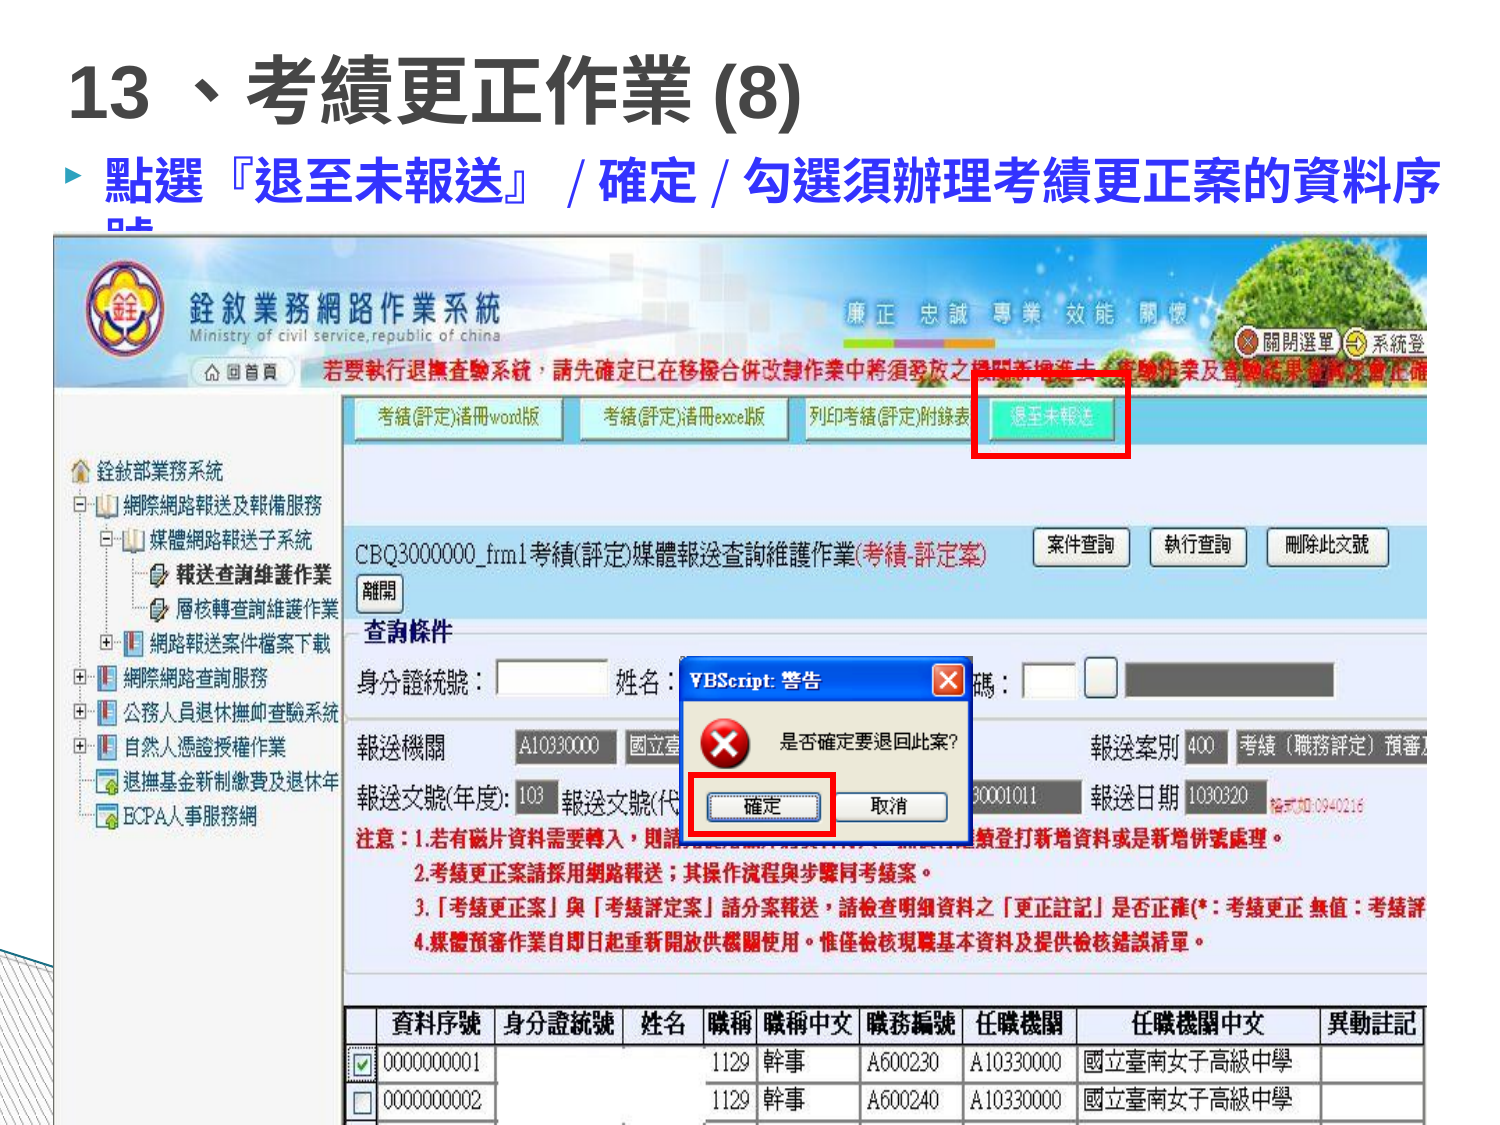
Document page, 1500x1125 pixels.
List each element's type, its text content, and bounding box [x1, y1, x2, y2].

text_box 13、考績更正作業(8) [53, 30, 1063, 147]
picture [0, 231, 1427, 1125]
list 點選『退至未報送』/確定/勾選須辦理考績更正案的資料序號 [29, 141, 1471, 1106]
